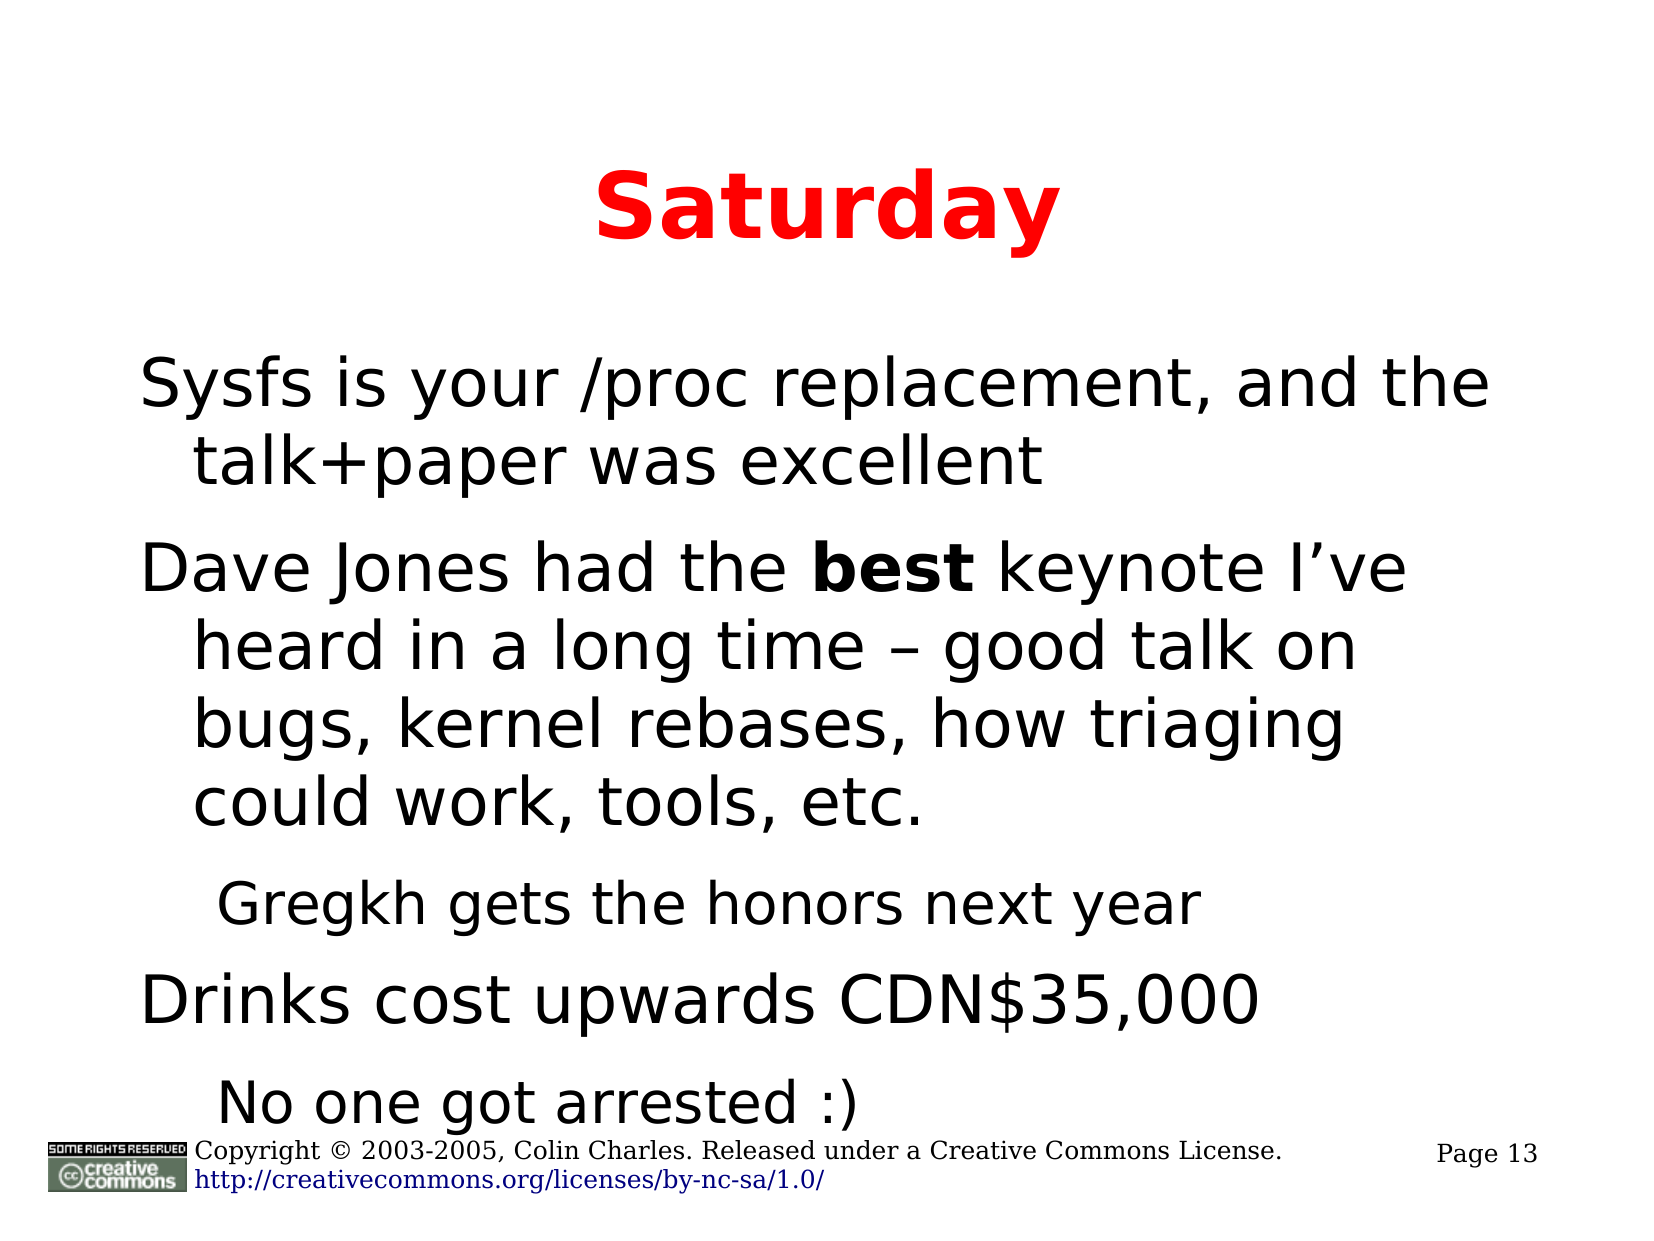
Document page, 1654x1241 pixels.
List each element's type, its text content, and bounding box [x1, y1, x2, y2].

picture [48, 1142, 187, 1192]
title Saturday [121, 102, 1534, 311]
list Sysfs is your /proc replacement, and the talk+paper was excellent Dave Jones had the best keynote I’ve heard in a long time – good talk on bugs, kernel rebases, how triaging could work, tools, etc. Gregkh gets the honors next year Drinks cost upwards CDN$35,000 No one got arrested :) [121, 344, 1534, 1137]
